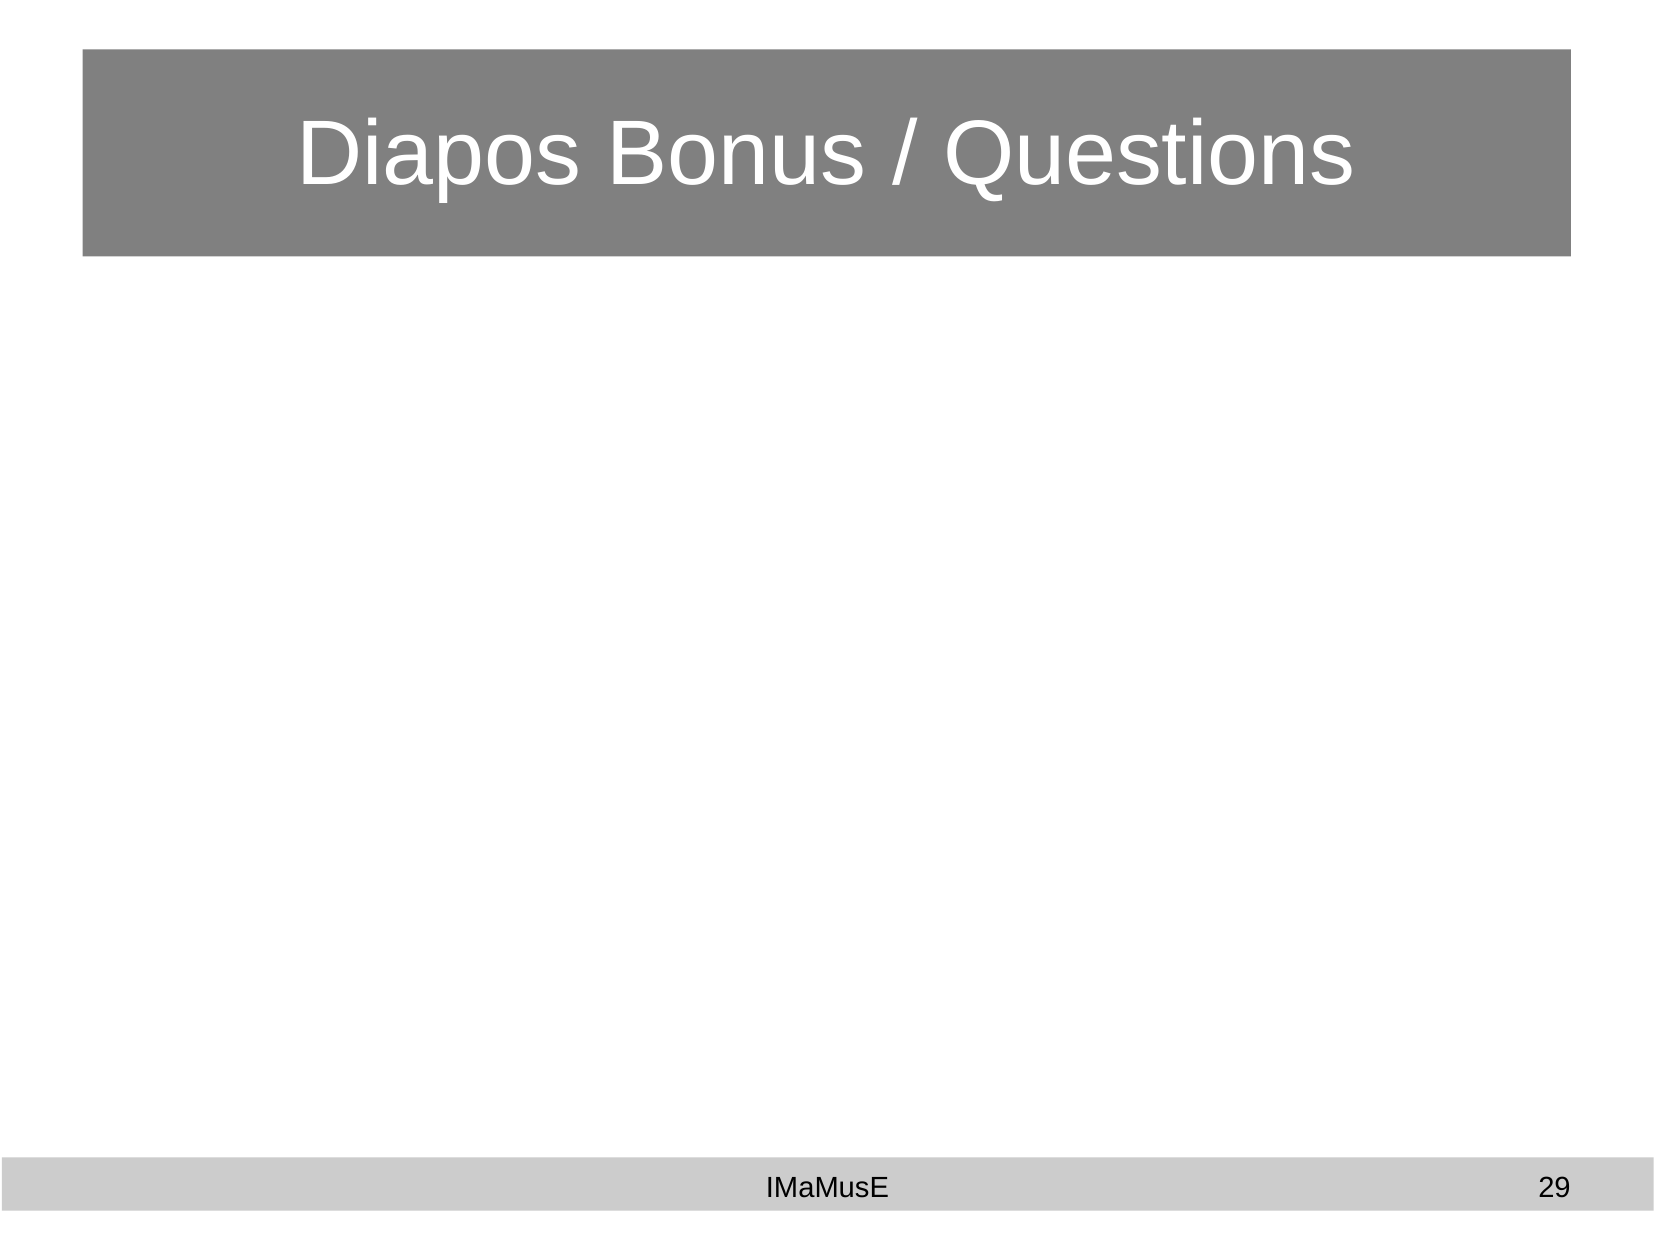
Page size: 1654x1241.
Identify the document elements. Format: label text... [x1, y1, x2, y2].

title Diapos Bonus / Questions [82, 49, 1571, 257]
